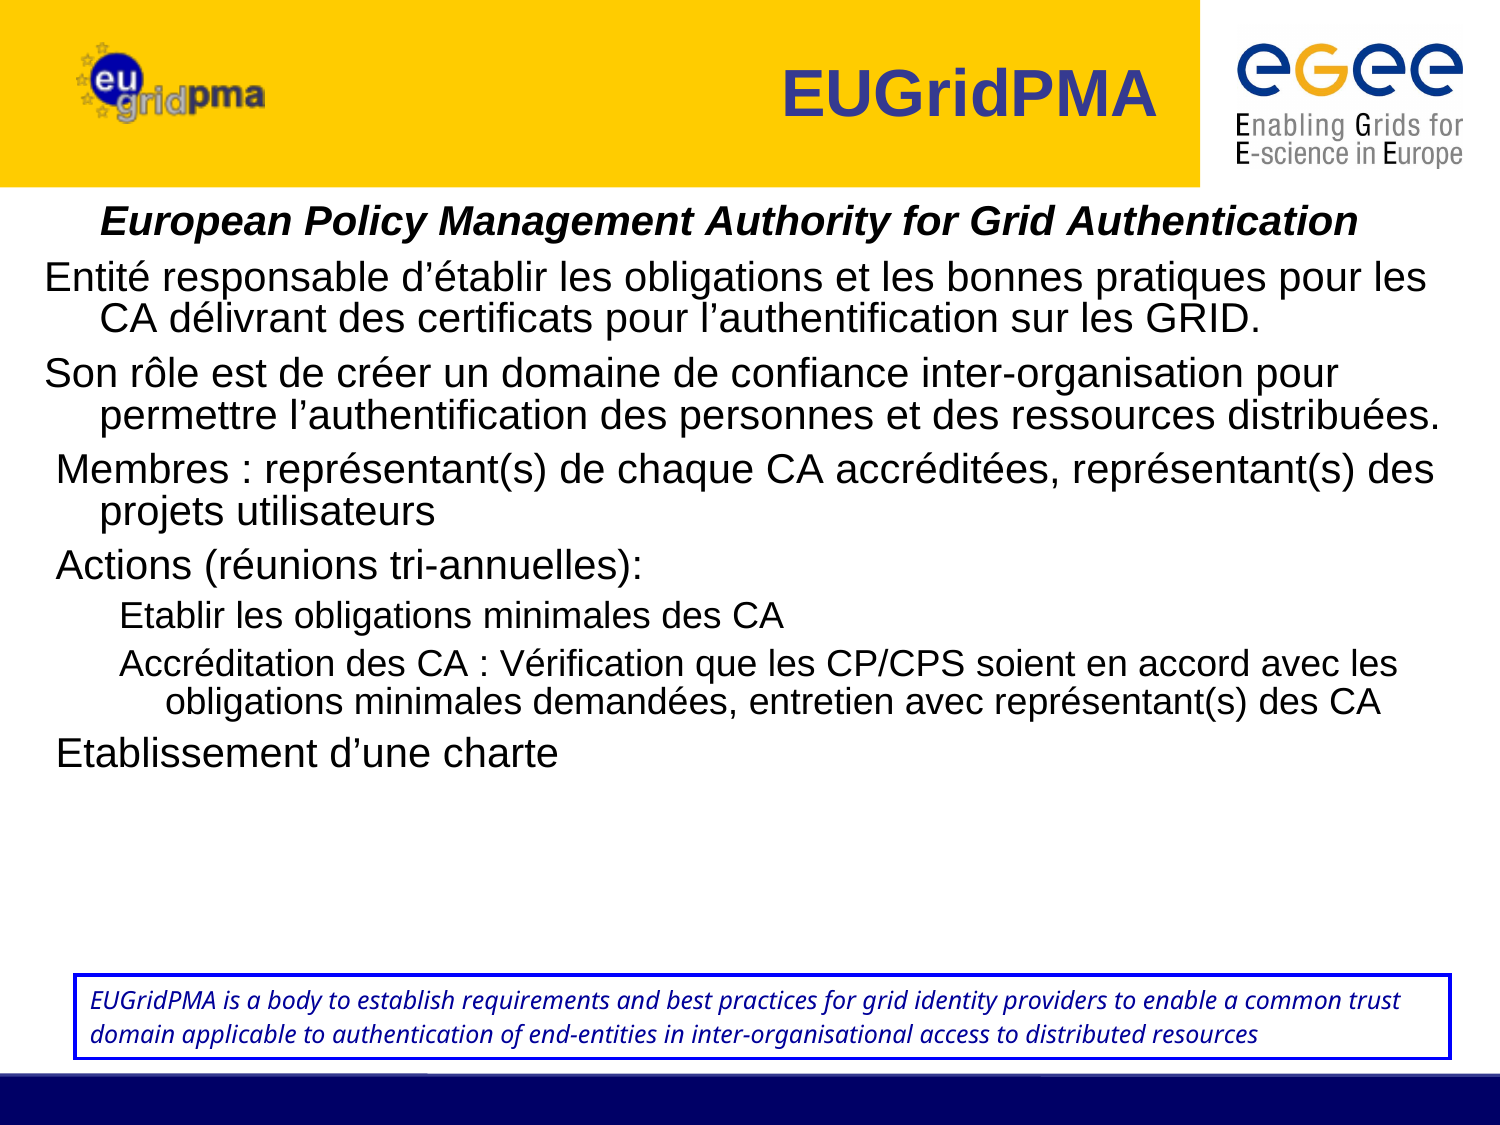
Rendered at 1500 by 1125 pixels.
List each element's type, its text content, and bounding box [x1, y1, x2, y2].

picture [76, 42, 265, 124]
text_box EUGridPMA is a body to establish requirements and best practices for grid identity providers to enable a common trust domain applicable to authentication of end-entities in inter-organisational access to distributed resources [75, 974, 1451, 1059]
title EUGridPMA [12, 35, 1174, 152]
picture [1237, 24, 1463, 169]
list European Policy Management Authority for Grid Authentication Entité responsable d’établir les obligations et les bonnes pratiques pour les CA délivrant des certificats pour l’authentification sur les GRID. Son rôle est de créer un domaine de confiance inter-organisation pour permettre l’authentification des personnes et des ressources distribuées. Membres : représentant(s) de chaque CA accréditées, représentant(s) des projets utilisateurs Actions (réunions tri-annuelles): Etablir les obligations minimales des CA Accréditation des CA : Vérification que les CP/CPS soient en accord avec les obligations minimales demandées, entretien avec représentant(s) des CA Etablissement d’une charte [29, 187, 1471, 957]
